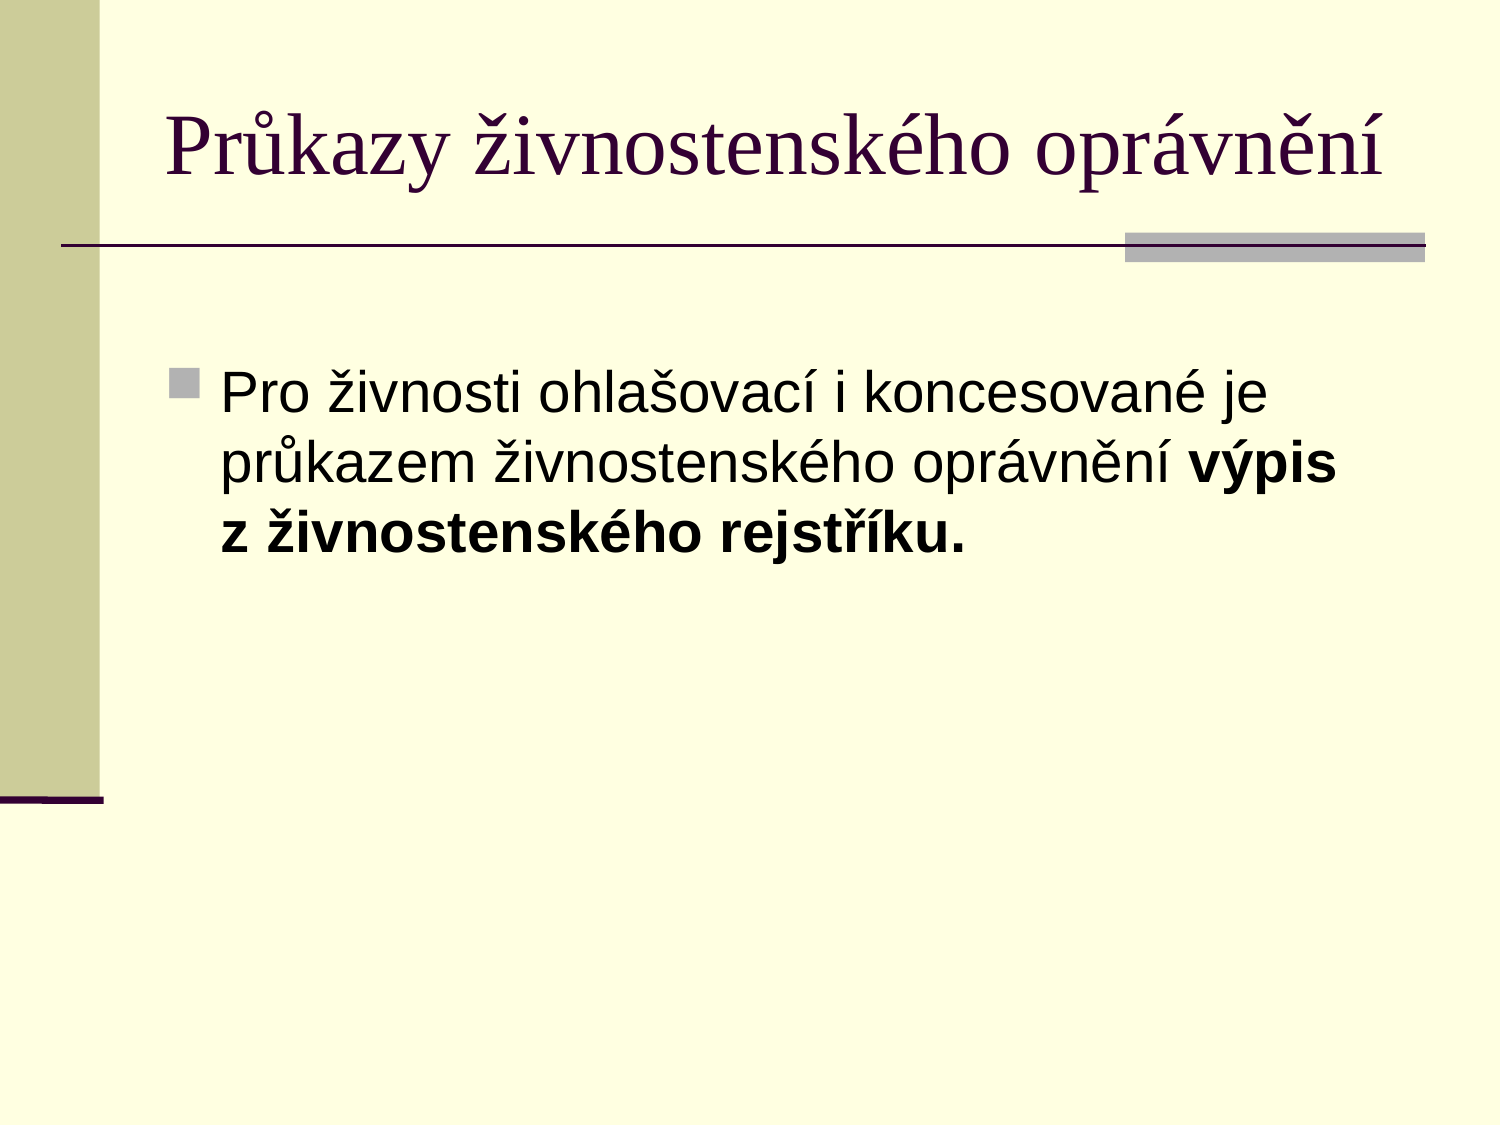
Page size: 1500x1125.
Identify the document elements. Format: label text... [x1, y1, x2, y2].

list Pro živnosti ohlašovací i koncesované je průkazem živnostenského oprávnění výpis z živnostenského rejstříku. [150, 262, 1426, 1006]
title Průkazy živnostenského oprávnění [150, 45, 1426, 234]
